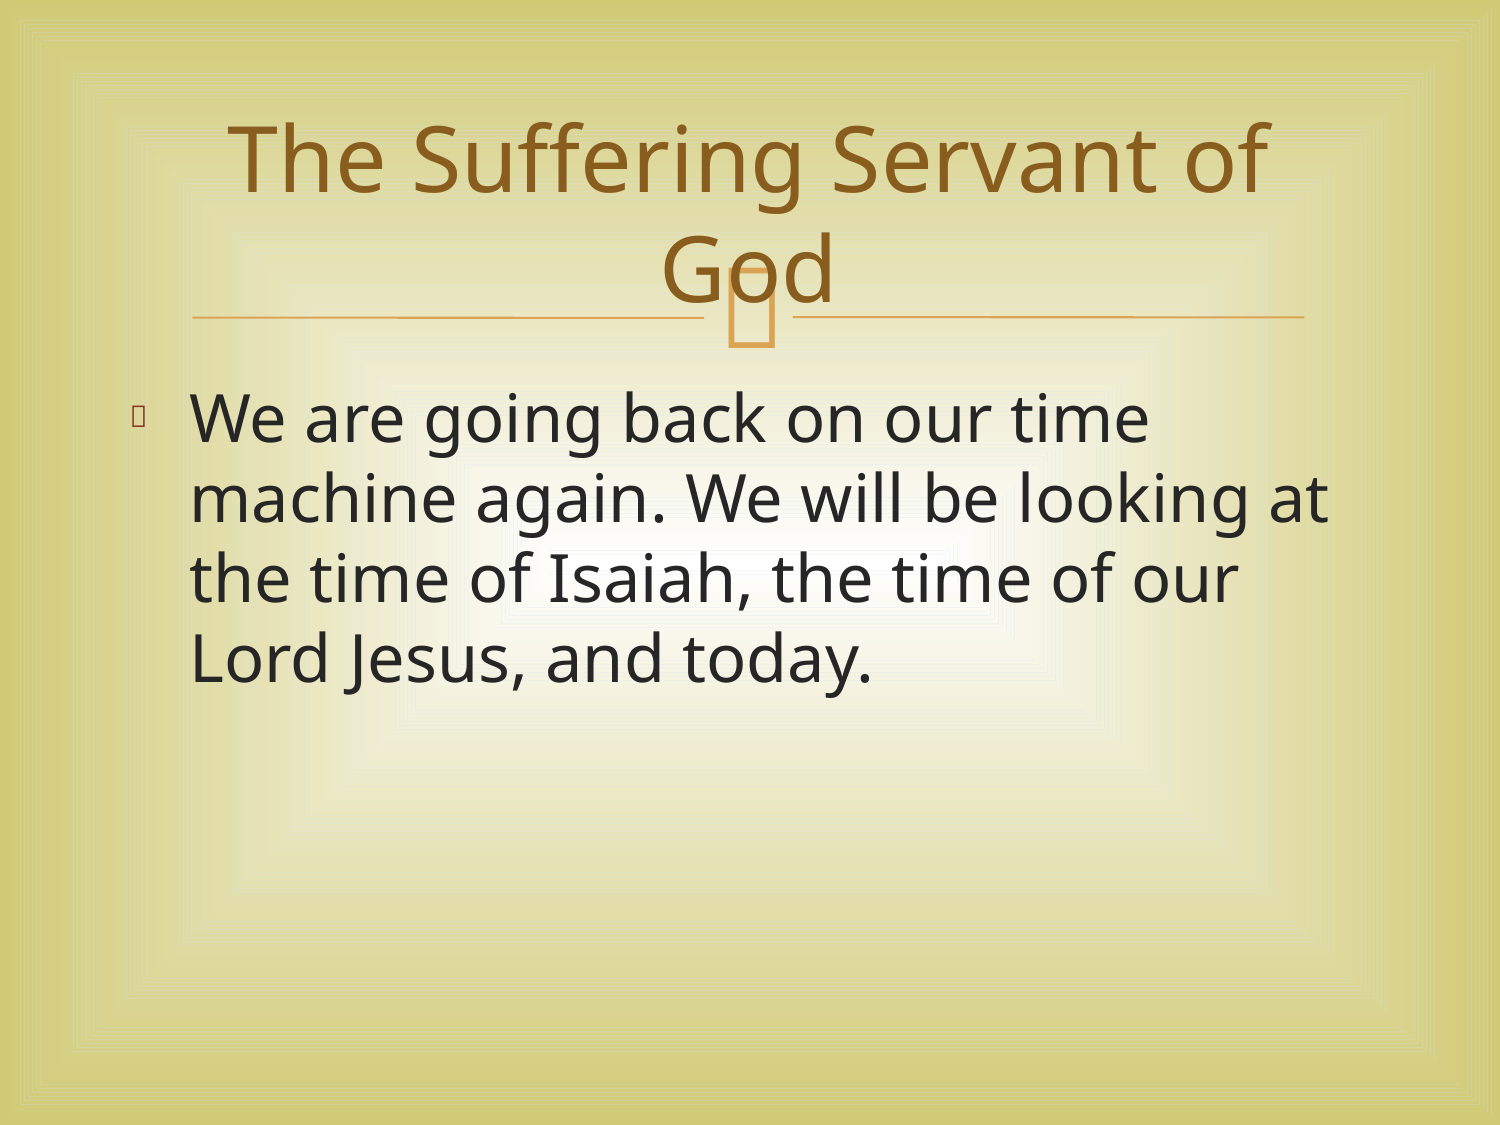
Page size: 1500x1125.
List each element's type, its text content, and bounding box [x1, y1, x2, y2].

title The Suffering Servant of God [112, 93, 1386, 267]
list We are going back on our time machine again. We will be looking at the time of Isaiah, the time of our Lord Jesus, and today. [114, 368, 1386, 1005]
